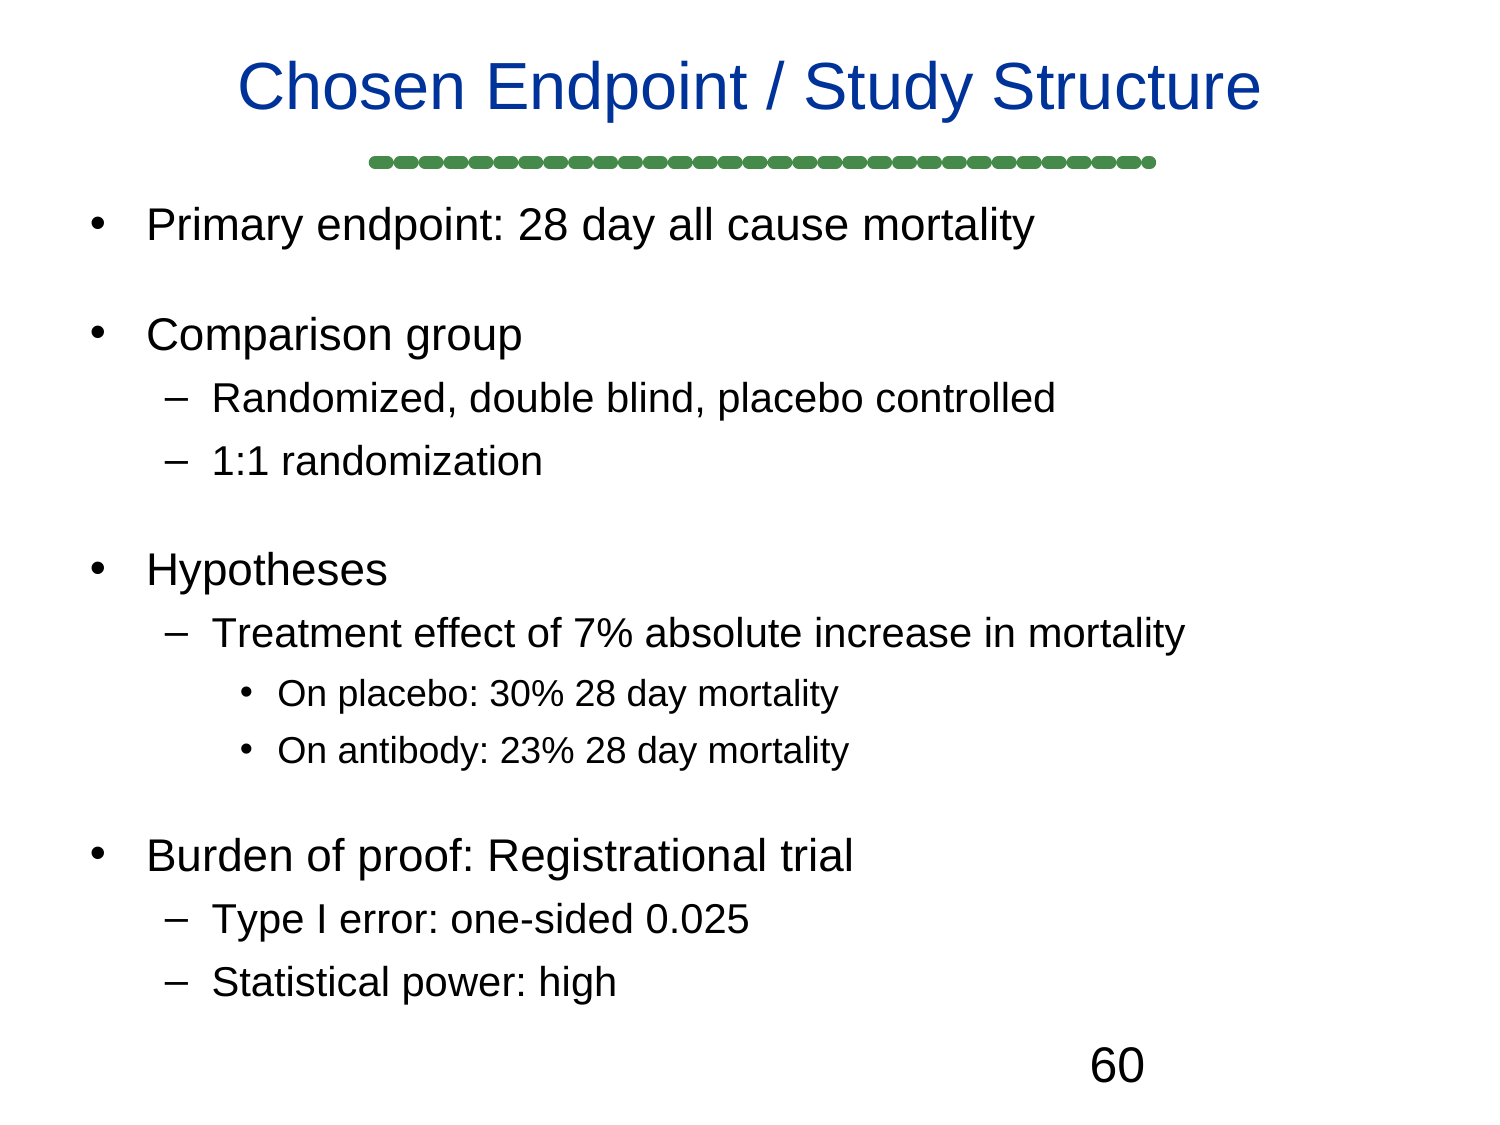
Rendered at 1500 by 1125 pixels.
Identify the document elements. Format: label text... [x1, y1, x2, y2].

title Chosen Endpoint / Study Structure [37, 24, 1463, 141]
list Primary endpoint: 28 day all cause mortality Comparison group Randomized, double blind, placebo controlled 1:1 randomization Hypotheses Treatment effect of 7% absolute increase in mortality On placebo: 30% 28 day mortality On antibody: 23% 28 day mortality Burden of proof: Registrational trial Type I error: one-sided 0.025 Statistical power: high [75, 187, 1426, 1050]
